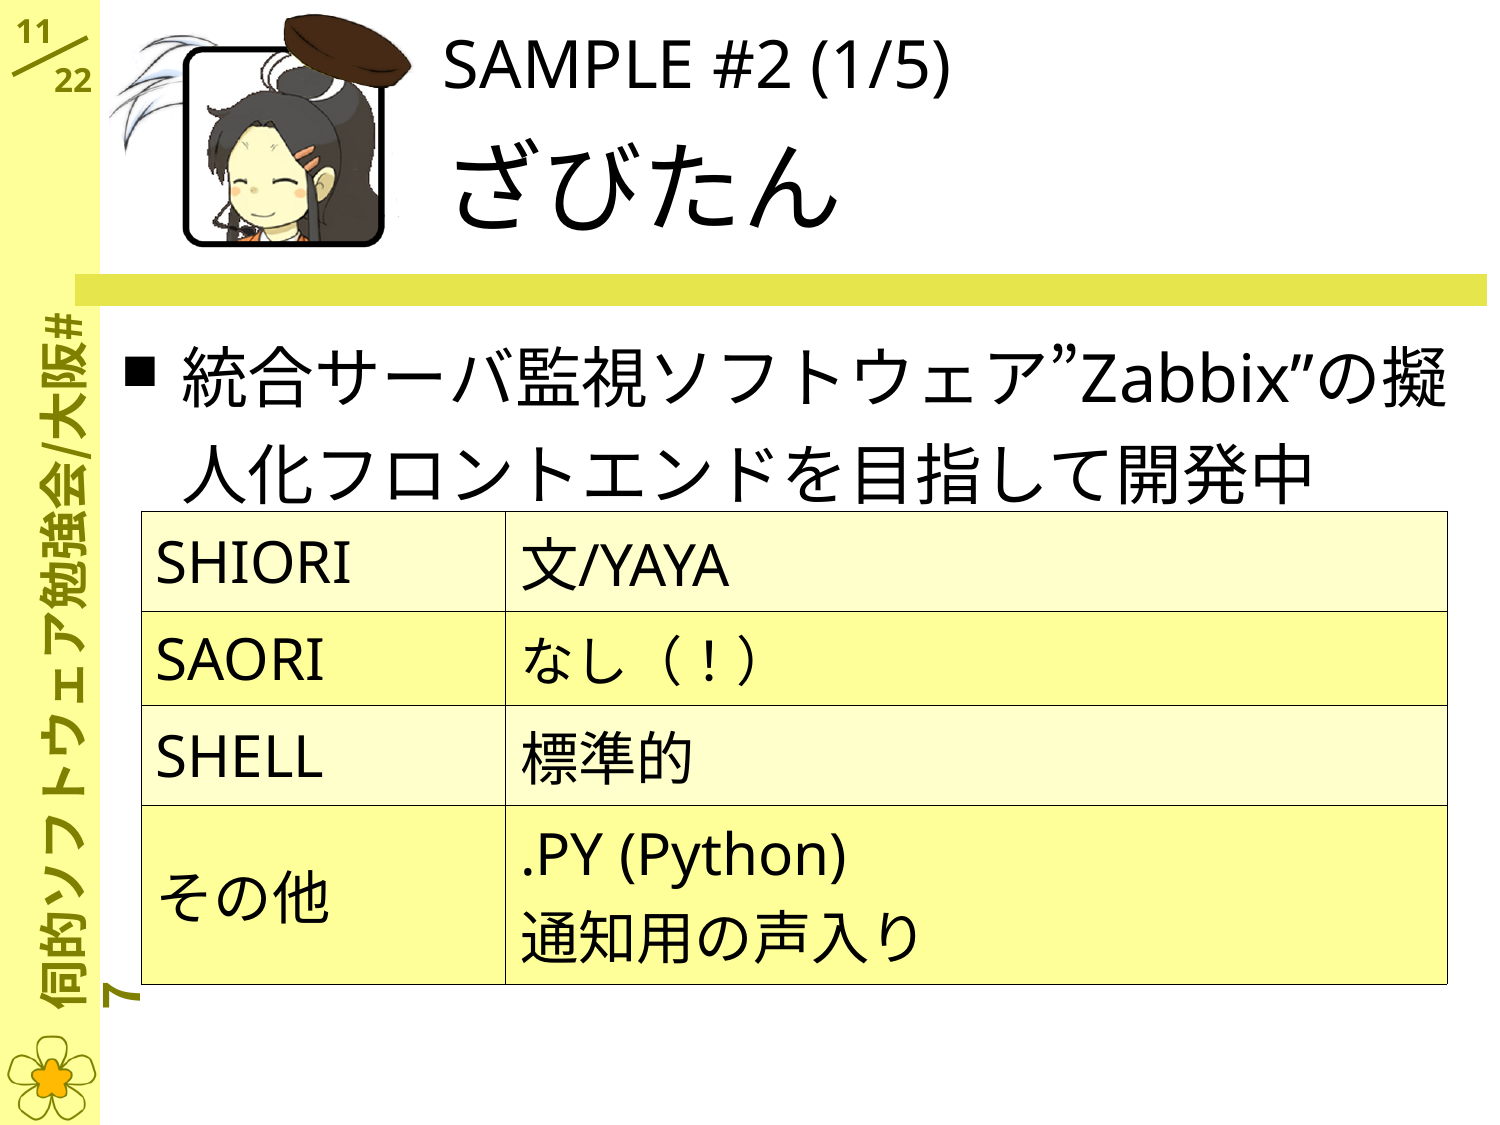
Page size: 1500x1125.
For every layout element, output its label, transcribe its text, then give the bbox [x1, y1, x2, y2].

title SAMPLE #2 (1/5) ざびたん [442, 17, 1476, 254]
list 統合サーバ監視ソフトウェア”Zabbix”の擬人化フロントエンドを目指して開発中 [125, 324, 1476, 502]
table_cell その他 [142, 806, 505, 984]
table_cell SHELL [142, 706, 505, 805]
table_cell SAORI [142, 612, 505, 705]
table_cell 標準的 [506, 706, 1447, 805]
table_header SHIORI [142, 512, 505, 611]
table_header 文/YAYA [506, 512, 1447, 611]
picture [5, 1033, 99, 1122]
table_cell なし（！） [506, 612, 1447, 705]
picture [109, 9, 414, 249]
table_cell .PY (Python) 通知用の声入り [506, 806, 1447, 984]
